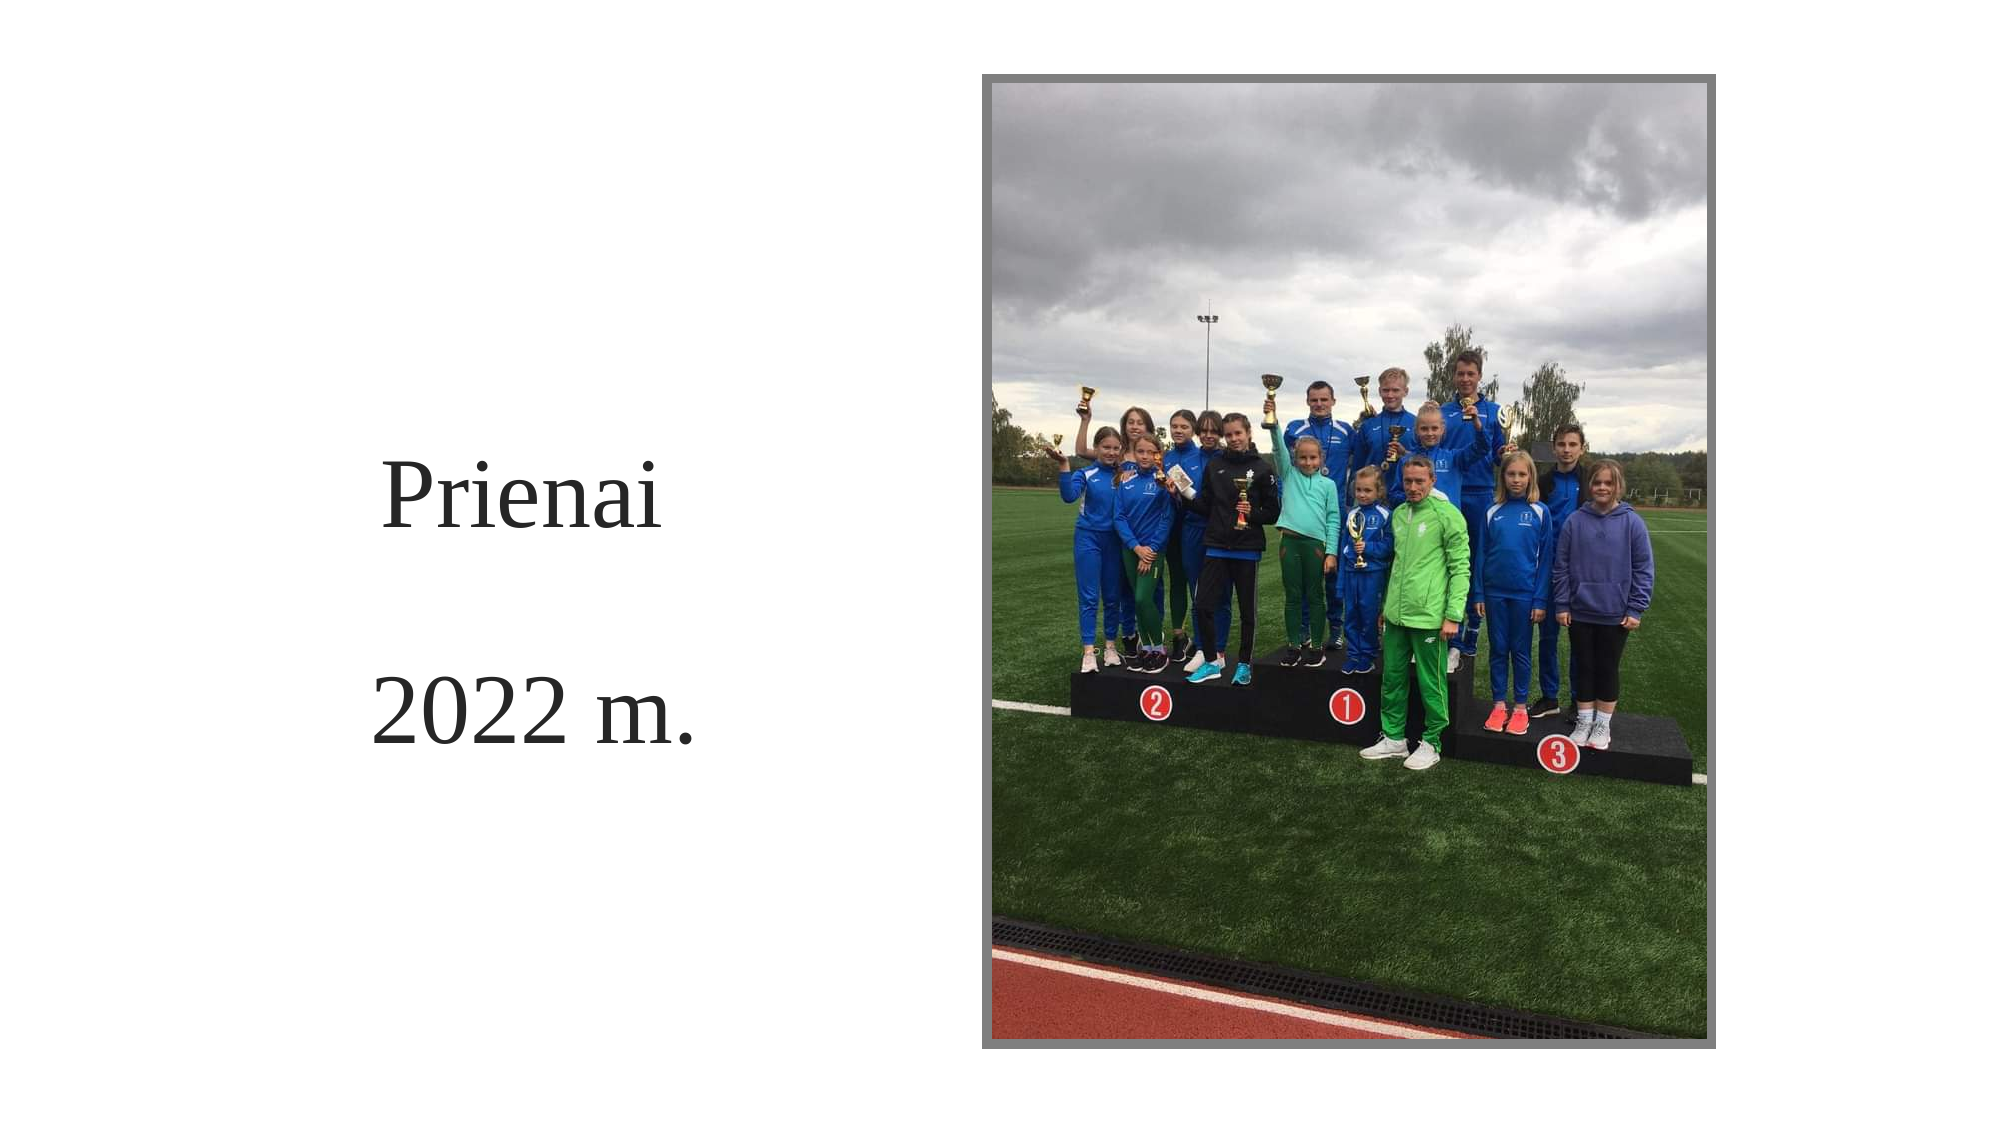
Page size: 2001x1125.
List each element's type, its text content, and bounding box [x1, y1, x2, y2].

picture [991, 83, 1707, 1040]
title Prienai 2022 m. [163, 161, 906, 773]
